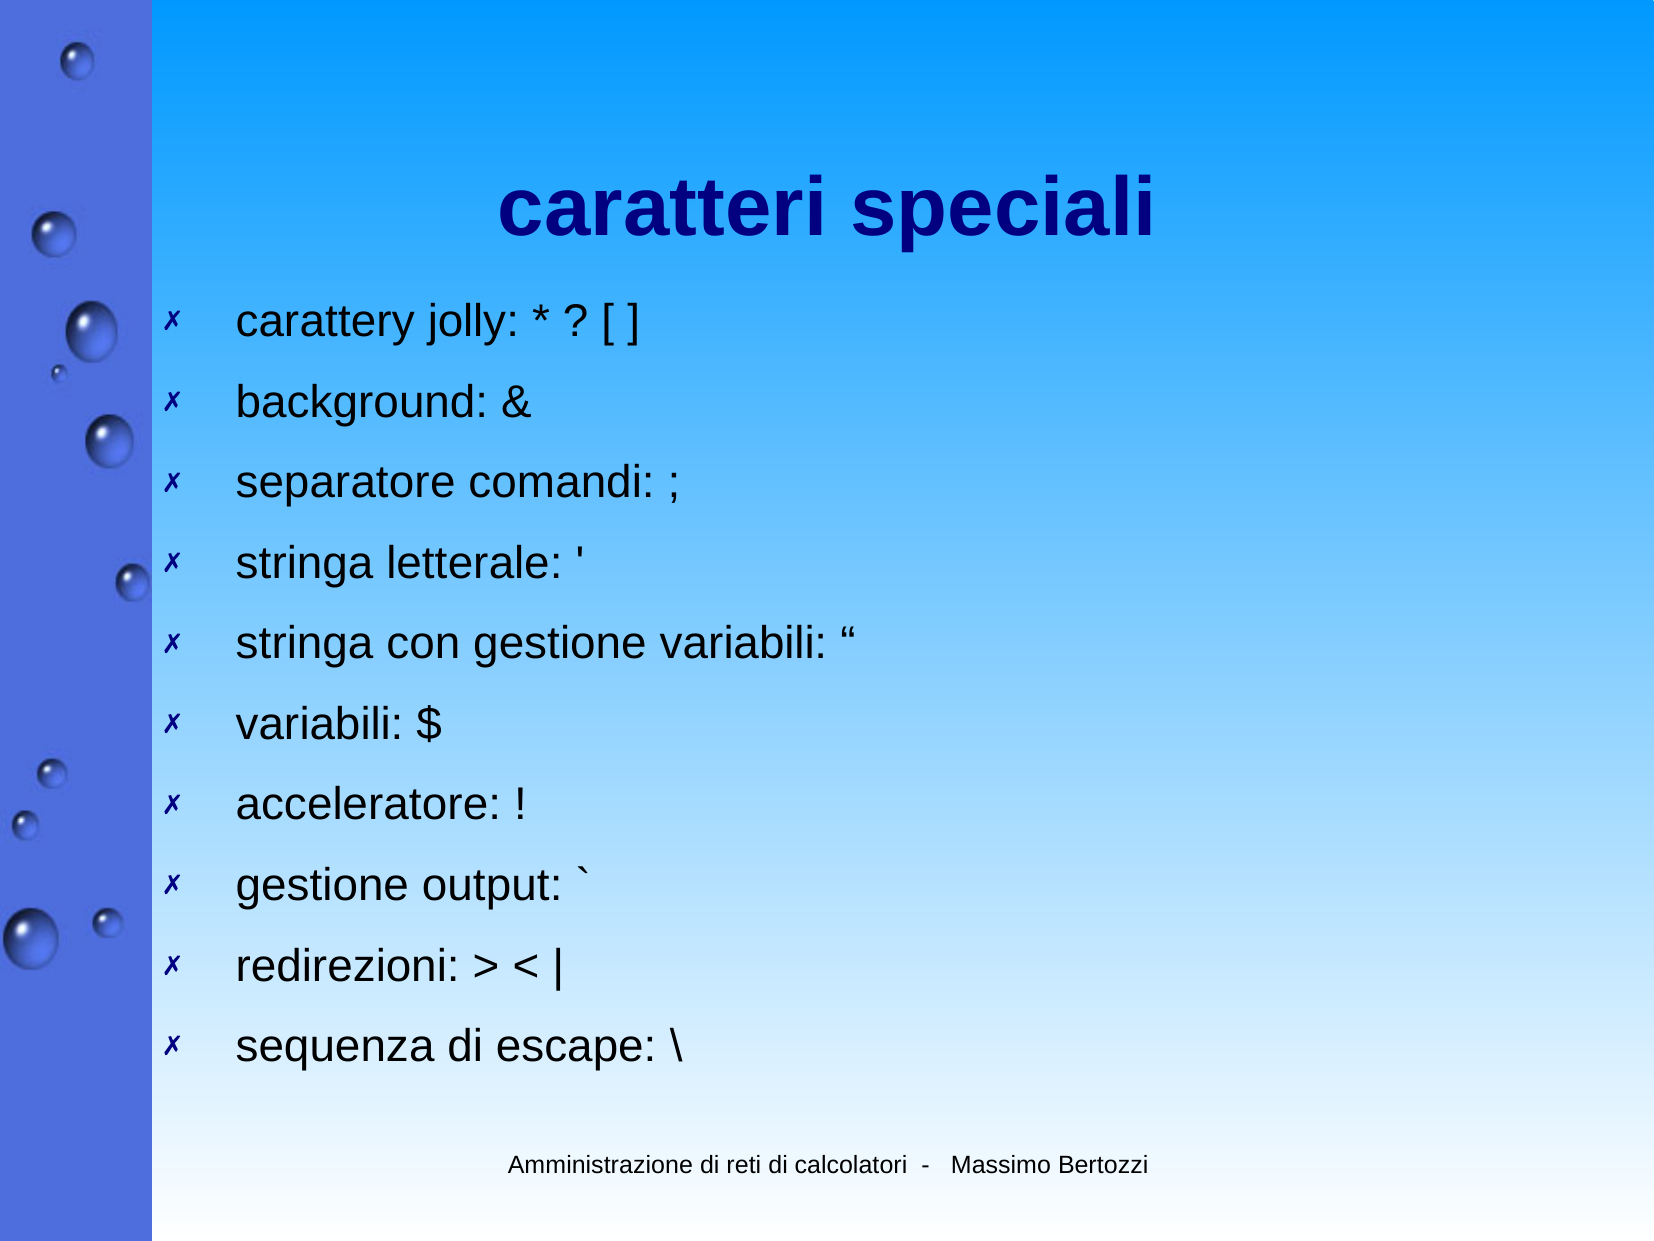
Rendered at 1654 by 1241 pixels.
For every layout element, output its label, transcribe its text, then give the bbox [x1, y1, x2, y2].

picture [0, 0, 152, 1241]
title caratteri speciali [121, 102, 1534, 311]
list carattery jolly: * ? [ ] background: & separatore comandi: ; stringa letterale: ' stringa con gestione variabili: “ variabili: $ acceleratore: ! gestione output: ` redirezioni: > < | sequenza di escape: \ [152, 295, 1565, 1097]
